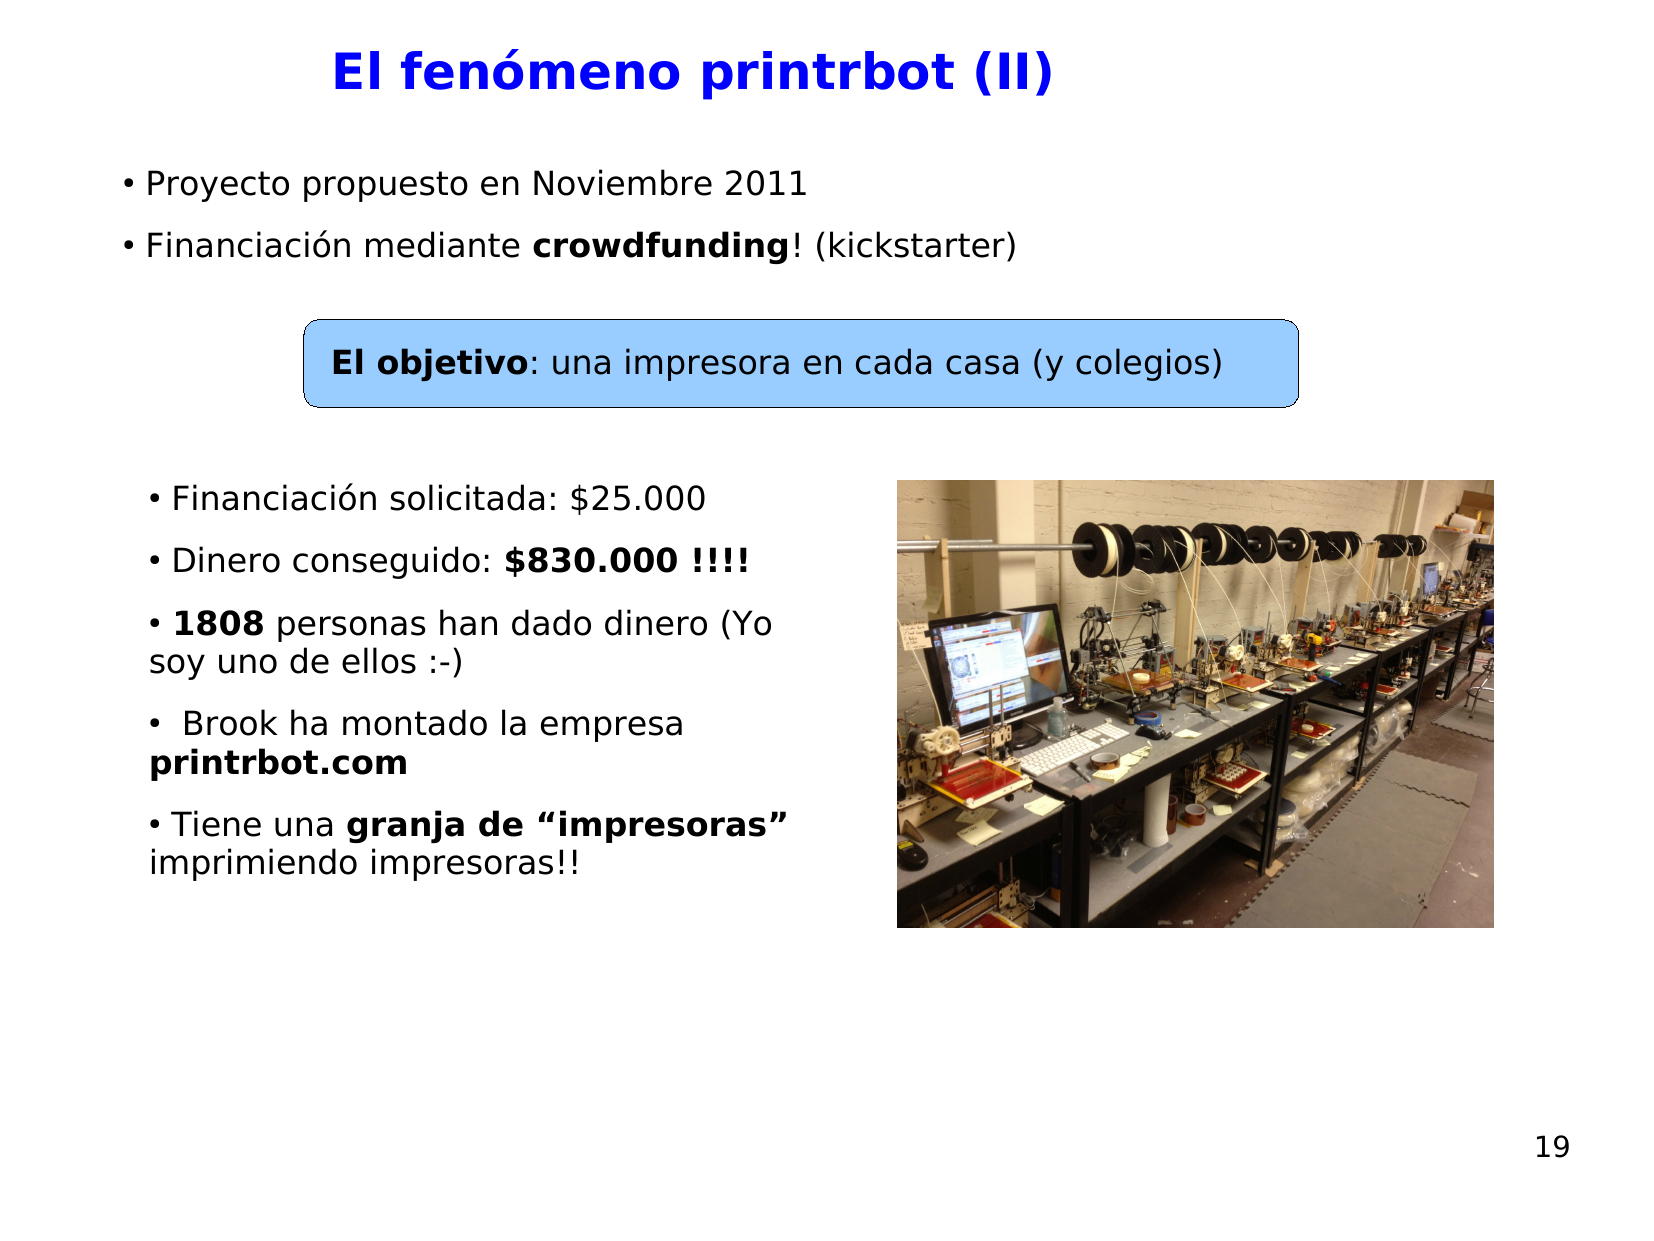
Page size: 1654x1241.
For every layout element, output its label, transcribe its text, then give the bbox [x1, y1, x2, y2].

text_box Financiación solicitada: $25.000 Dinero conseguido: $830.000 !!!! 1808 personas han dado dinero (Yo soy uno de ellos :-) Brook ha montado la empresa printrbot.com Tiene una granja de “impresoras” imprimiendo impresoras!! [134, 472, 845, 716]
text_box [303, 319, 1299, 408]
text_box El objetivo: una impresora en cada casa (y colegios) [316, 335, 1285, 390]
text_box El fenómeno printrbot (II) [317, 35, 1071, 109]
text_box Proyecto propuesto en Noviembre 2011 Financiación mediante crowdfunding! (kickstarter) [108, 157, 1133, 273]
text_box [124, 716, 897, 775]
picture [897, 480, 1494, 928]
text_box Financiación solicitada: $25.000 Dinero conseguido: $830.000 !!!! 1808 personas han dado dinero (Yo soy uno de ellos :-) Brook ha montado la empresa printrbot.com Tiene una granja de “impresoras” imprimiendo impresoras!! [134, 775, 845, 891]
